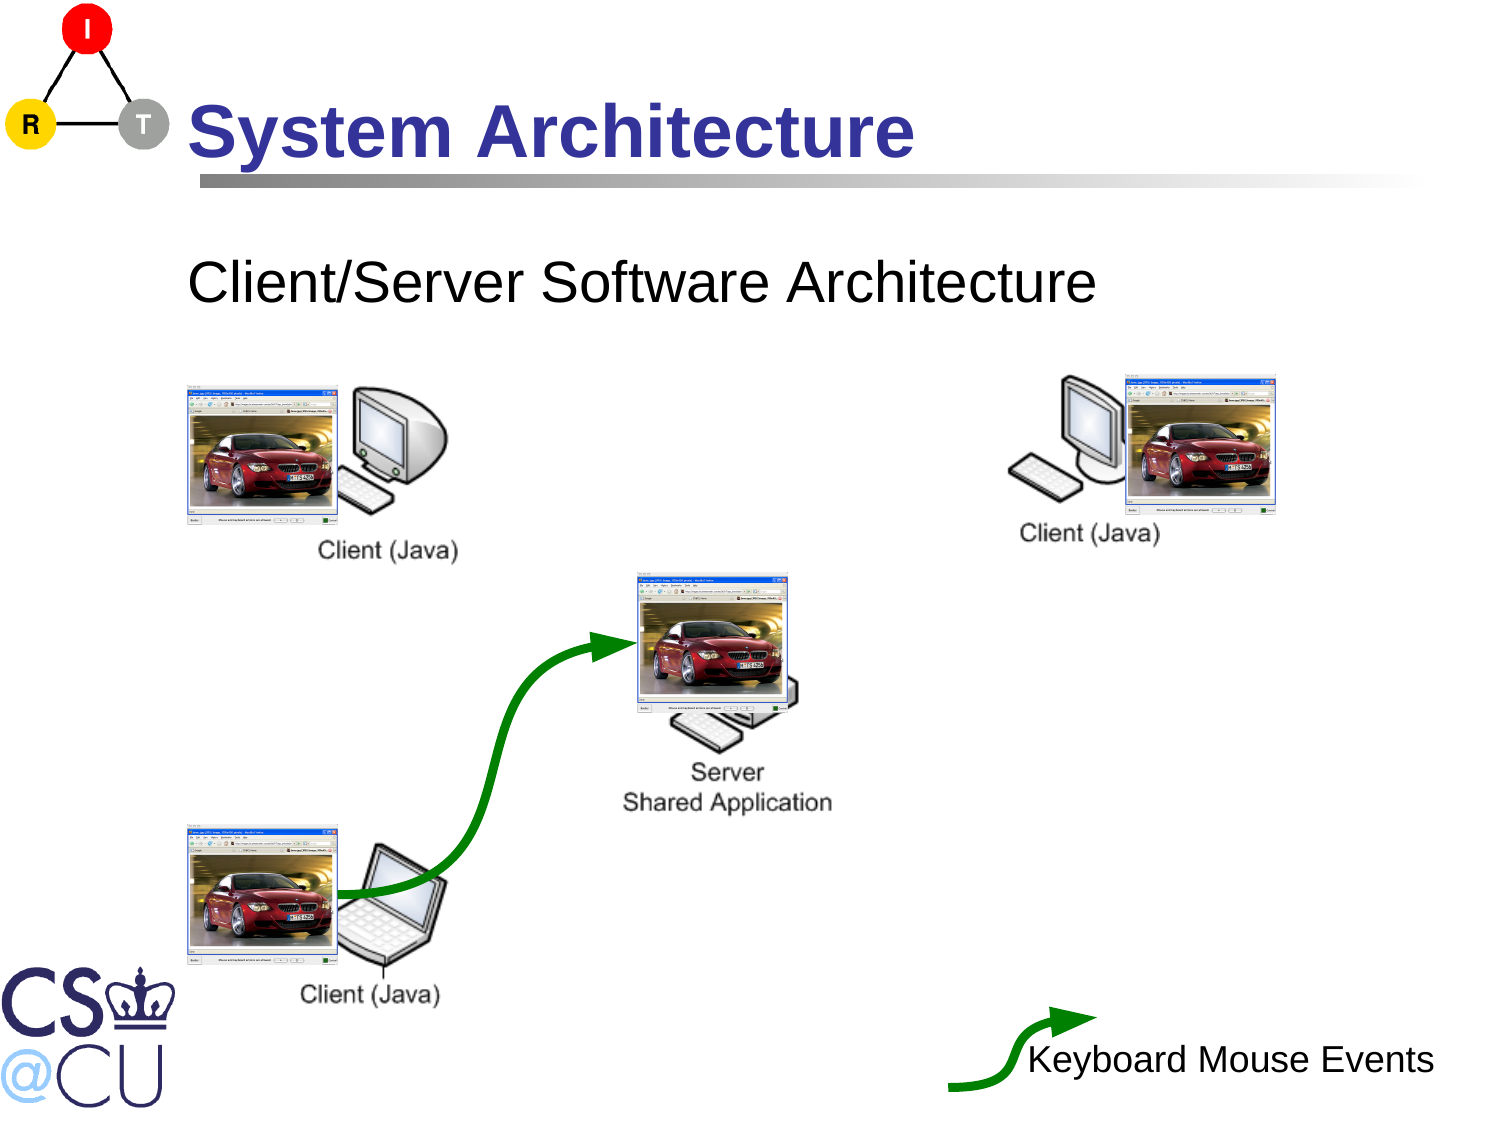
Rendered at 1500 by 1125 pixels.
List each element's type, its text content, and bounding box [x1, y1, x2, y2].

picture [637, 572, 788, 713]
picture [0, 0, 173, 154]
picture [1125, 374, 1276, 515]
title System Architecture [187, 44, 1463, 218]
picture [187, 385, 338, 526]
picture [300, 998, 1160, 1010]
text_box Keyboard Mouse Events [1012, 1030, 1450, 1088]
list Client/Server Software Architecture [187, 249, 1463, 998]
picture [187, 824, 338, 965]
picture [0, 949, 175, 1125]
